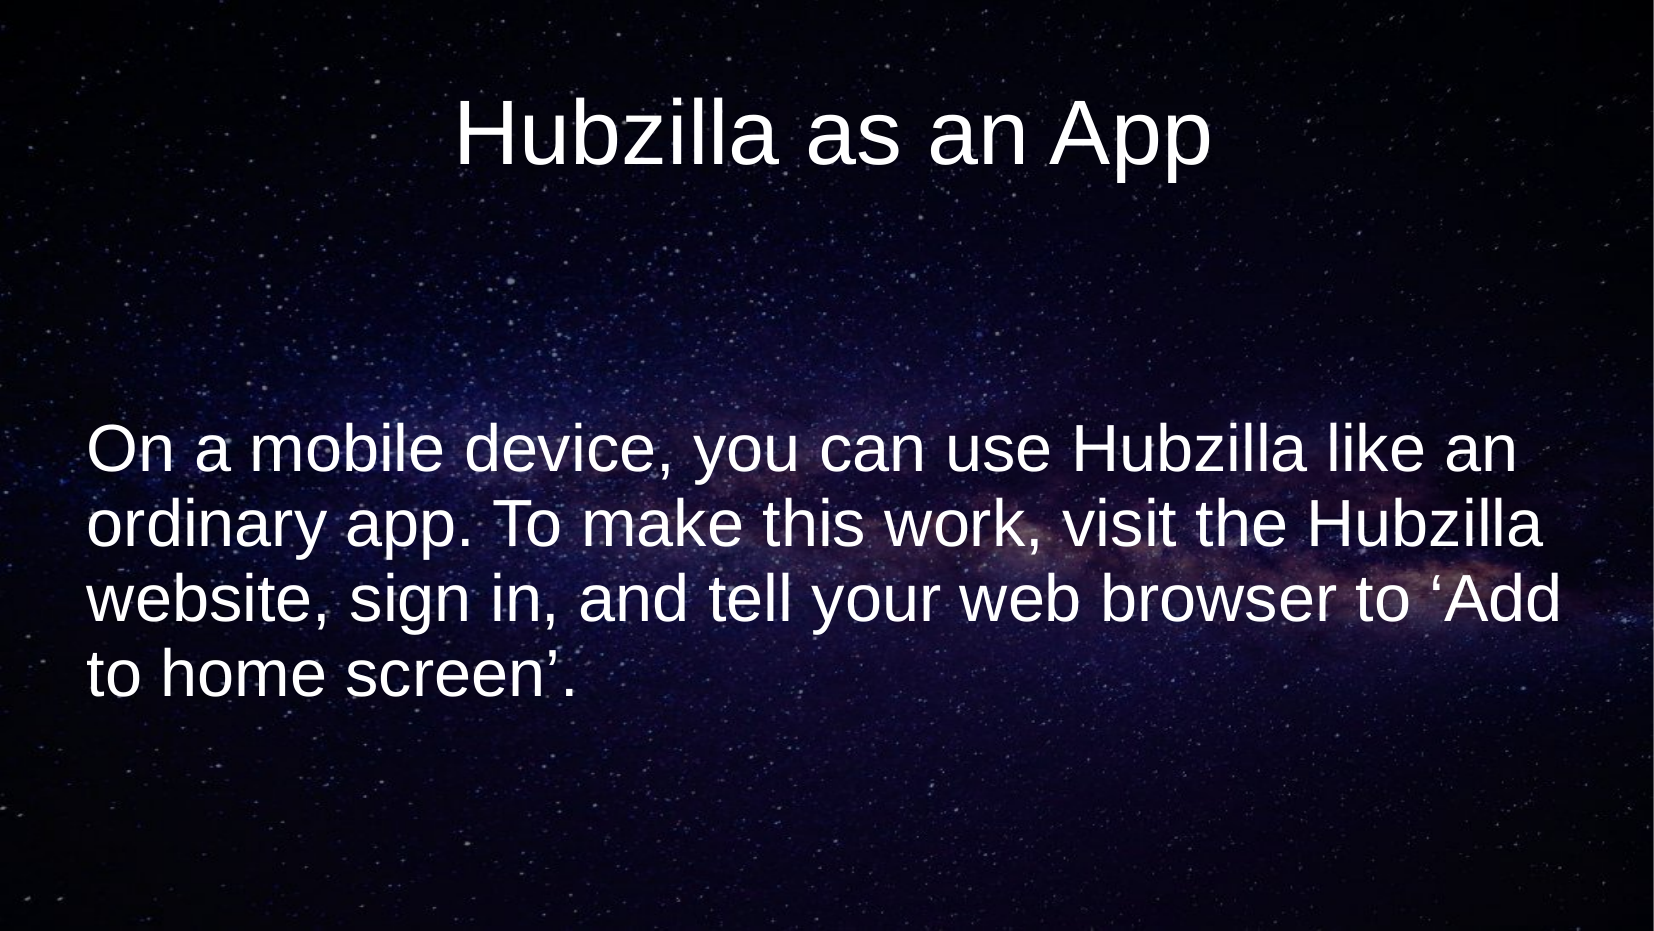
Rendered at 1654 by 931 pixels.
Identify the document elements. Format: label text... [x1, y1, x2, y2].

picture [0, 0, 1654, 931]
subtitle On a mobile device, you can use Hubzilla like an ordinary app. To make this work, visit the Hubzilla website, sign in, and tell your web browser to ‘Add to home screen’. [86, 265, 1576, 857]
title Hubzilla as an App [90, 55, 1579, 211]
